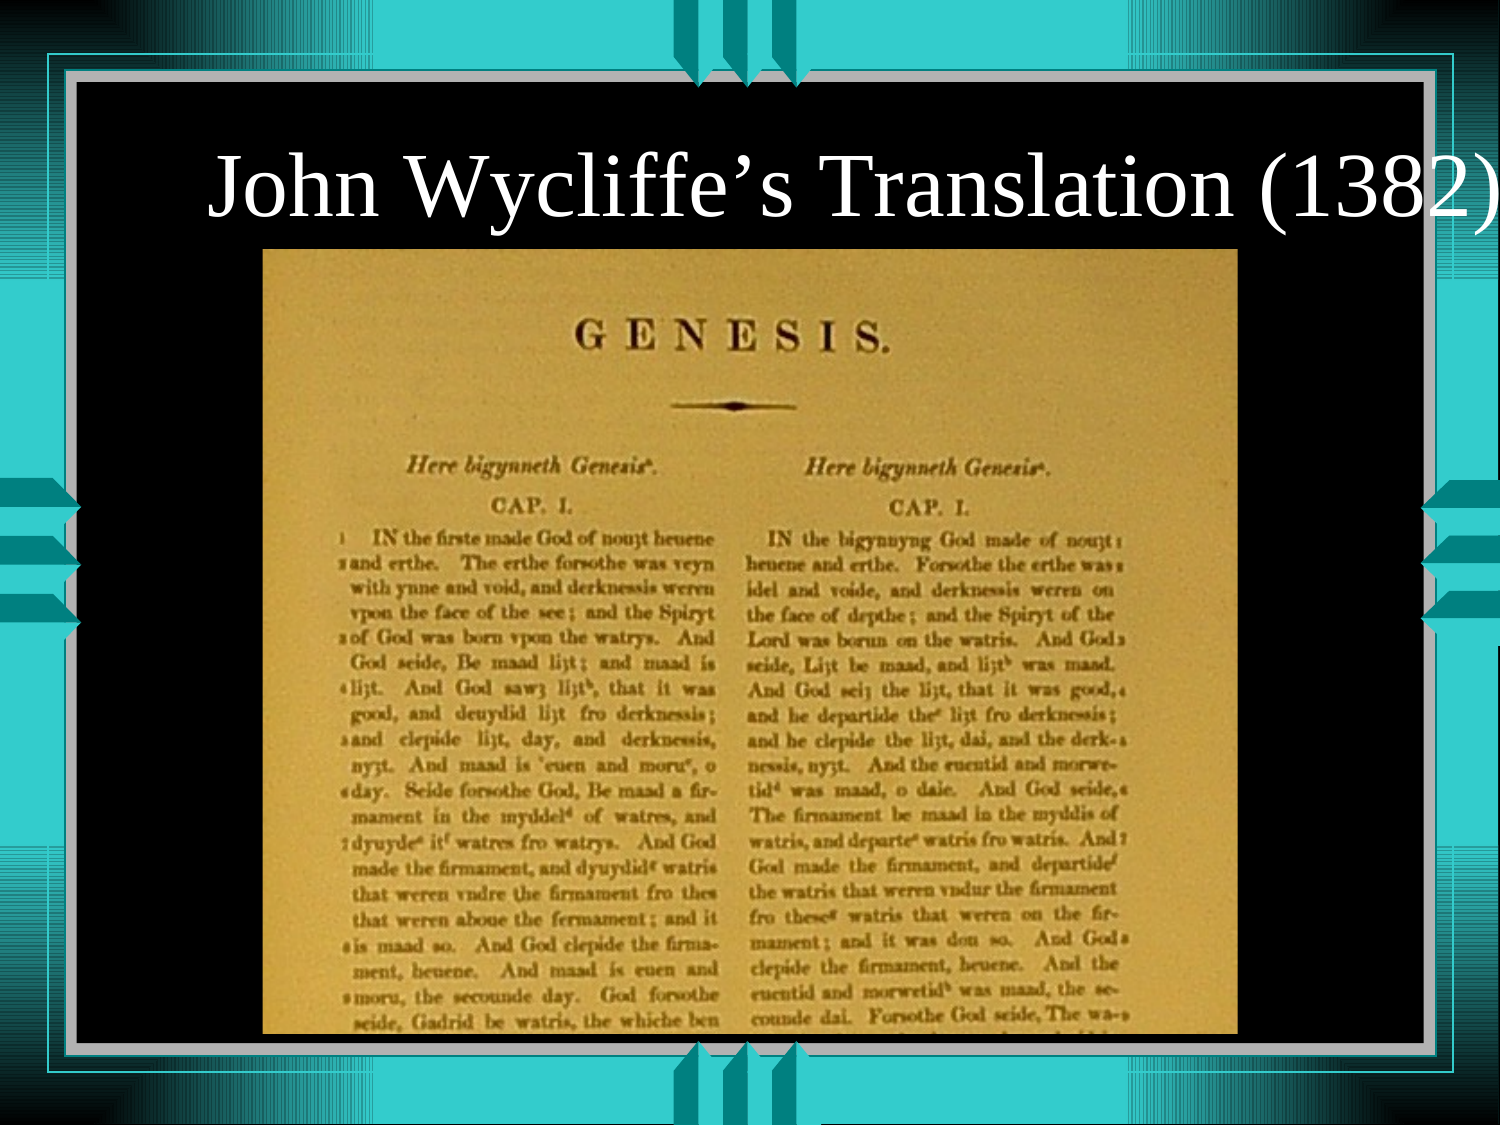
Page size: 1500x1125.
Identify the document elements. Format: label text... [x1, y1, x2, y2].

title John Wycliffe’s Translation (1382) [187, 56, 1500, 244]
picture [262, 249, 1238, 1034]
